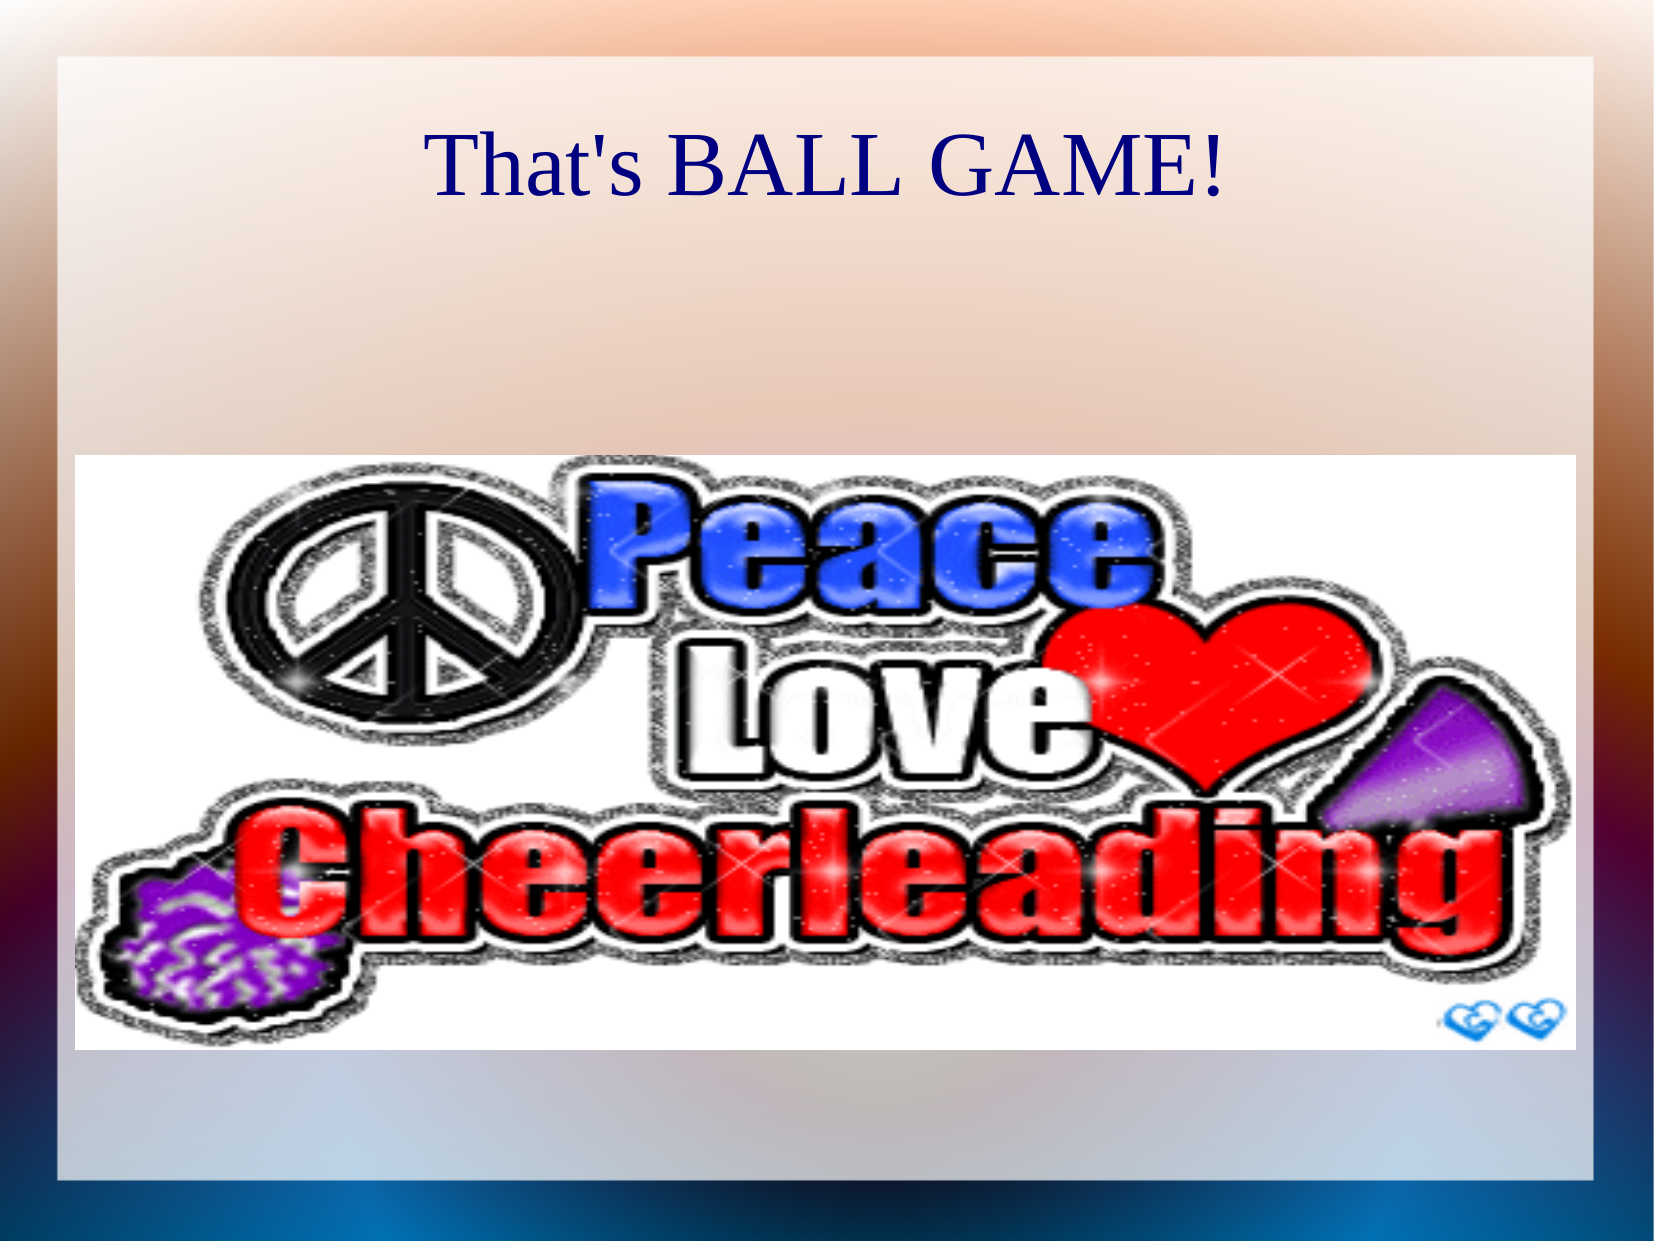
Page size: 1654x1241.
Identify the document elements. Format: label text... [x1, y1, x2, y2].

picture [75, 455, 1576, 1051]
title That's BALL GAME! [82, 62, 1571, 256]
